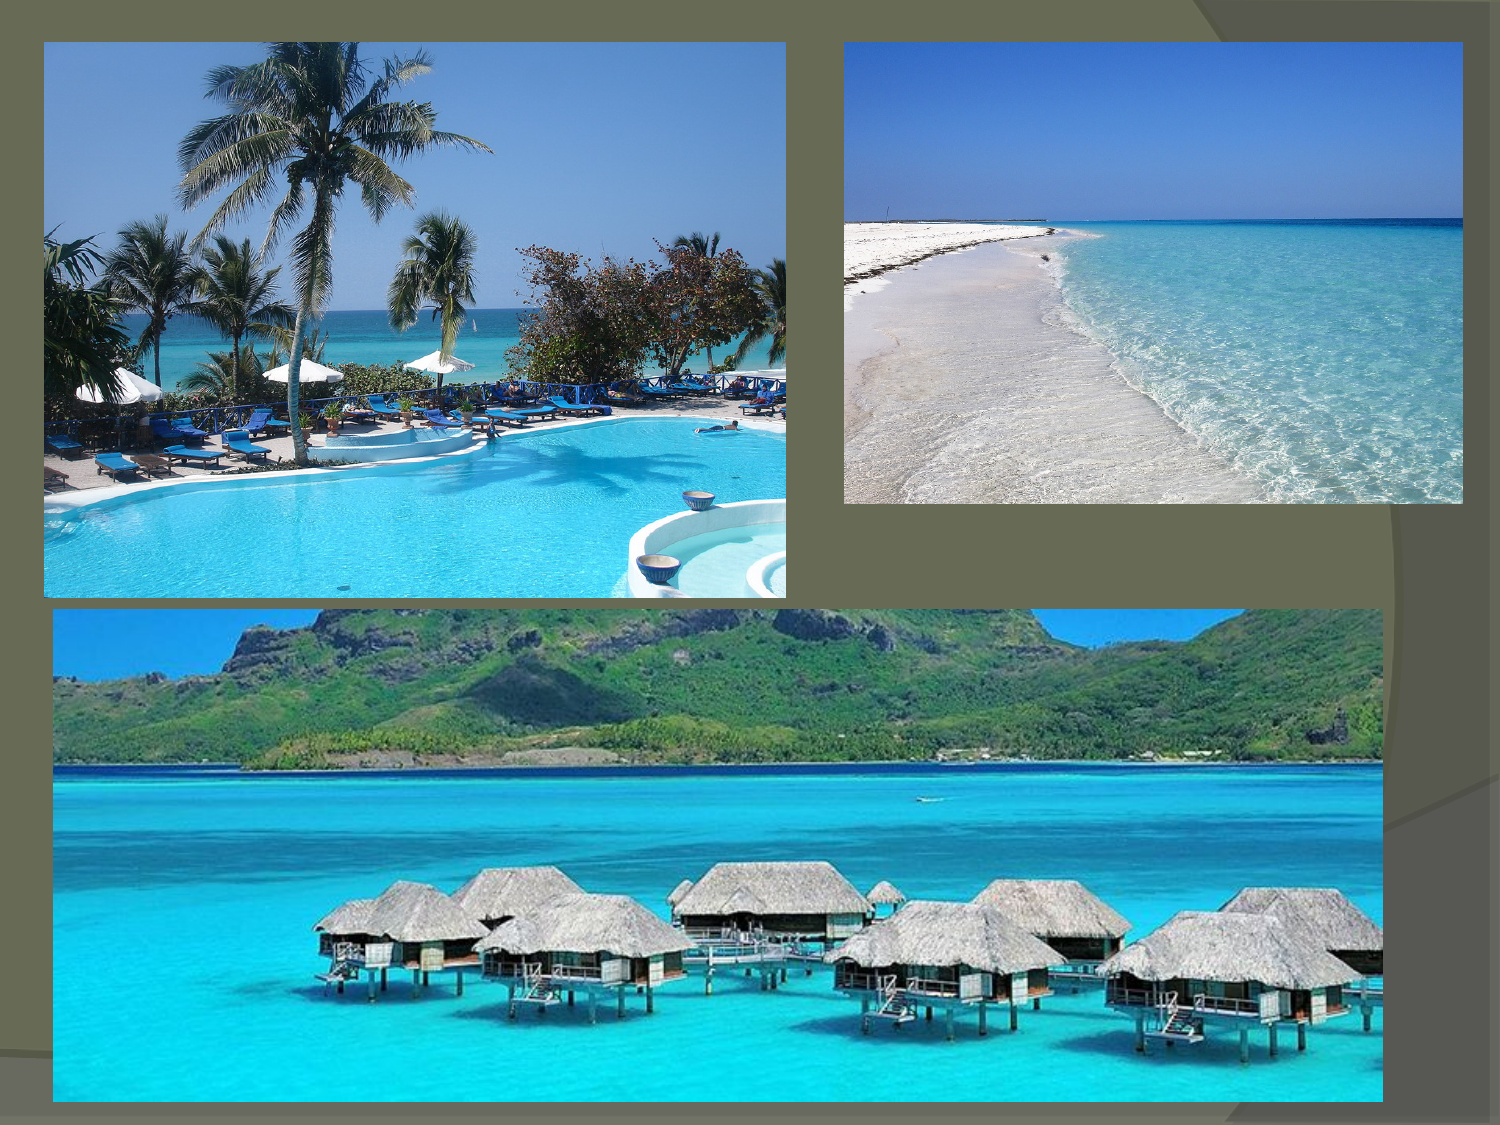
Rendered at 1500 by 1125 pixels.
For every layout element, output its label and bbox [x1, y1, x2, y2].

picture [53, 609, 1383, 1102]
picture [844, 42, 1463, 504]
picture [44, 42, 786, 598]
